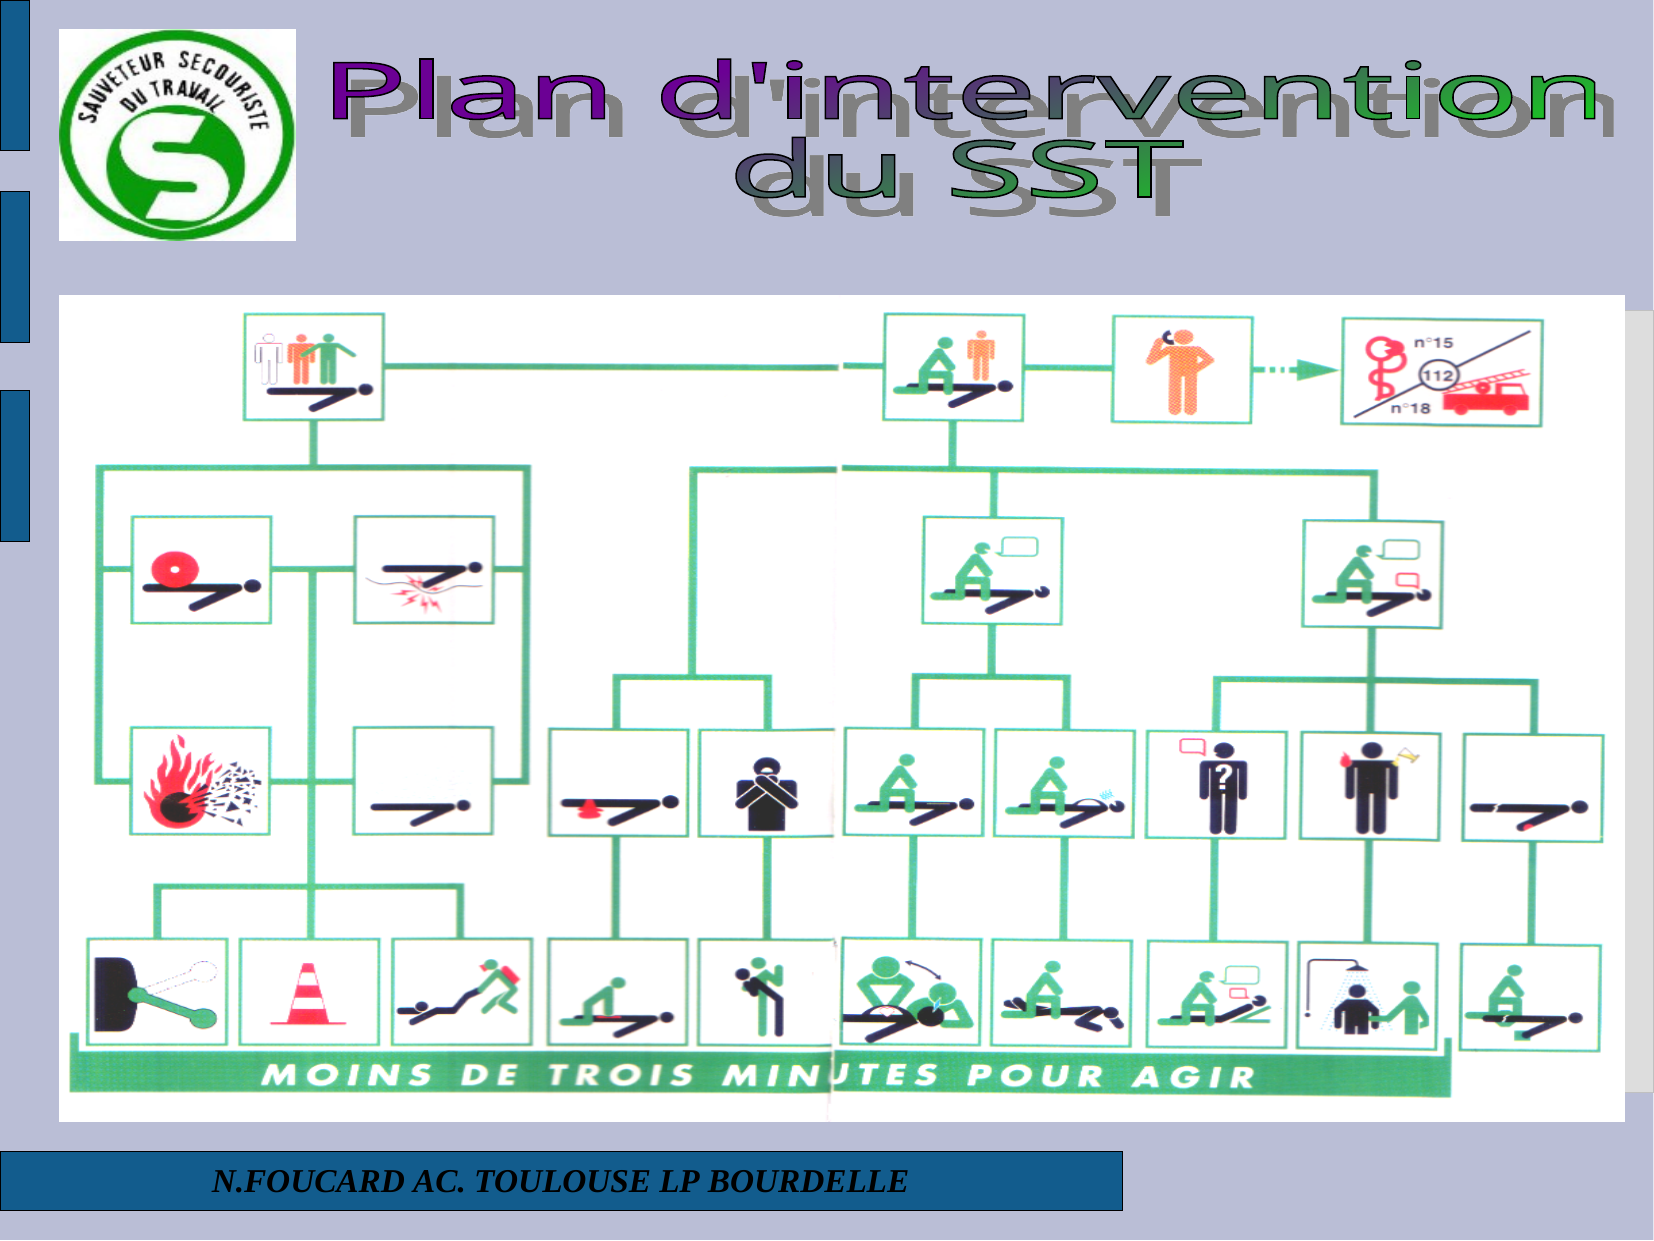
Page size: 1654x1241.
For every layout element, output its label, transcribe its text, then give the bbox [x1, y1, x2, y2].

text_box Plan d'intervention du SST [1178, 75, 1245, 120]
text_box Plan d'intervention du SST [538, 75, 605, 119]
text_box Plan d'intervention du SST [736, 137, 806, 198]
text_box Plan d'intervention du SST [1096, 76, 1171, 119]
text_box Plan d'intervention du SST [1344, 66, 1392, 120]
text_box Plan d'intervention du SST [828, 154, 895, 198]
text_box Plan d'intervention du SST [963, 75, 1030, 120]
text_box Plan d'intervention du SST [420, 59, 433, 119]
text_box Plan d'intervention du SST [787, 76, 801, 119]
text_box Plan d'intervention du SST [1439, 75, 1512, 120]
text_box Plan d'intervention du SST [451, 75, 515, 120]
text_box Plan d'intervention du SST [905, 66, 952, 120]
text_box Plan d'intervention du SST [661, 59, 731, 120]
text_box Plan d'intervention du SST [825, 75, 892, 119]
picture [59, 295, 1625, 1123]
text_box Plan d'intervention du SST [1531, 75, 1595, 119]
text_box Plan d'intervention du SST [1031, 140, 1098, 198]
text_box Plan d'intervention du SST [1105, 140, 1184, 197]
text_box Plan d'intervention du SST [333, 62, 401, 119]
text_box Plan d'intervention du SST [1264, 75, 1331, 119]
text_box Plan d'intervention du SST [1406, 76, 1420, 119]
text_box Plan d'intervention du SST [1049, 75, 1095, 119]
picture [59, 29, 296, 241]
text_box Plan d'intervention du SST [952, 140, 1018, 198]
